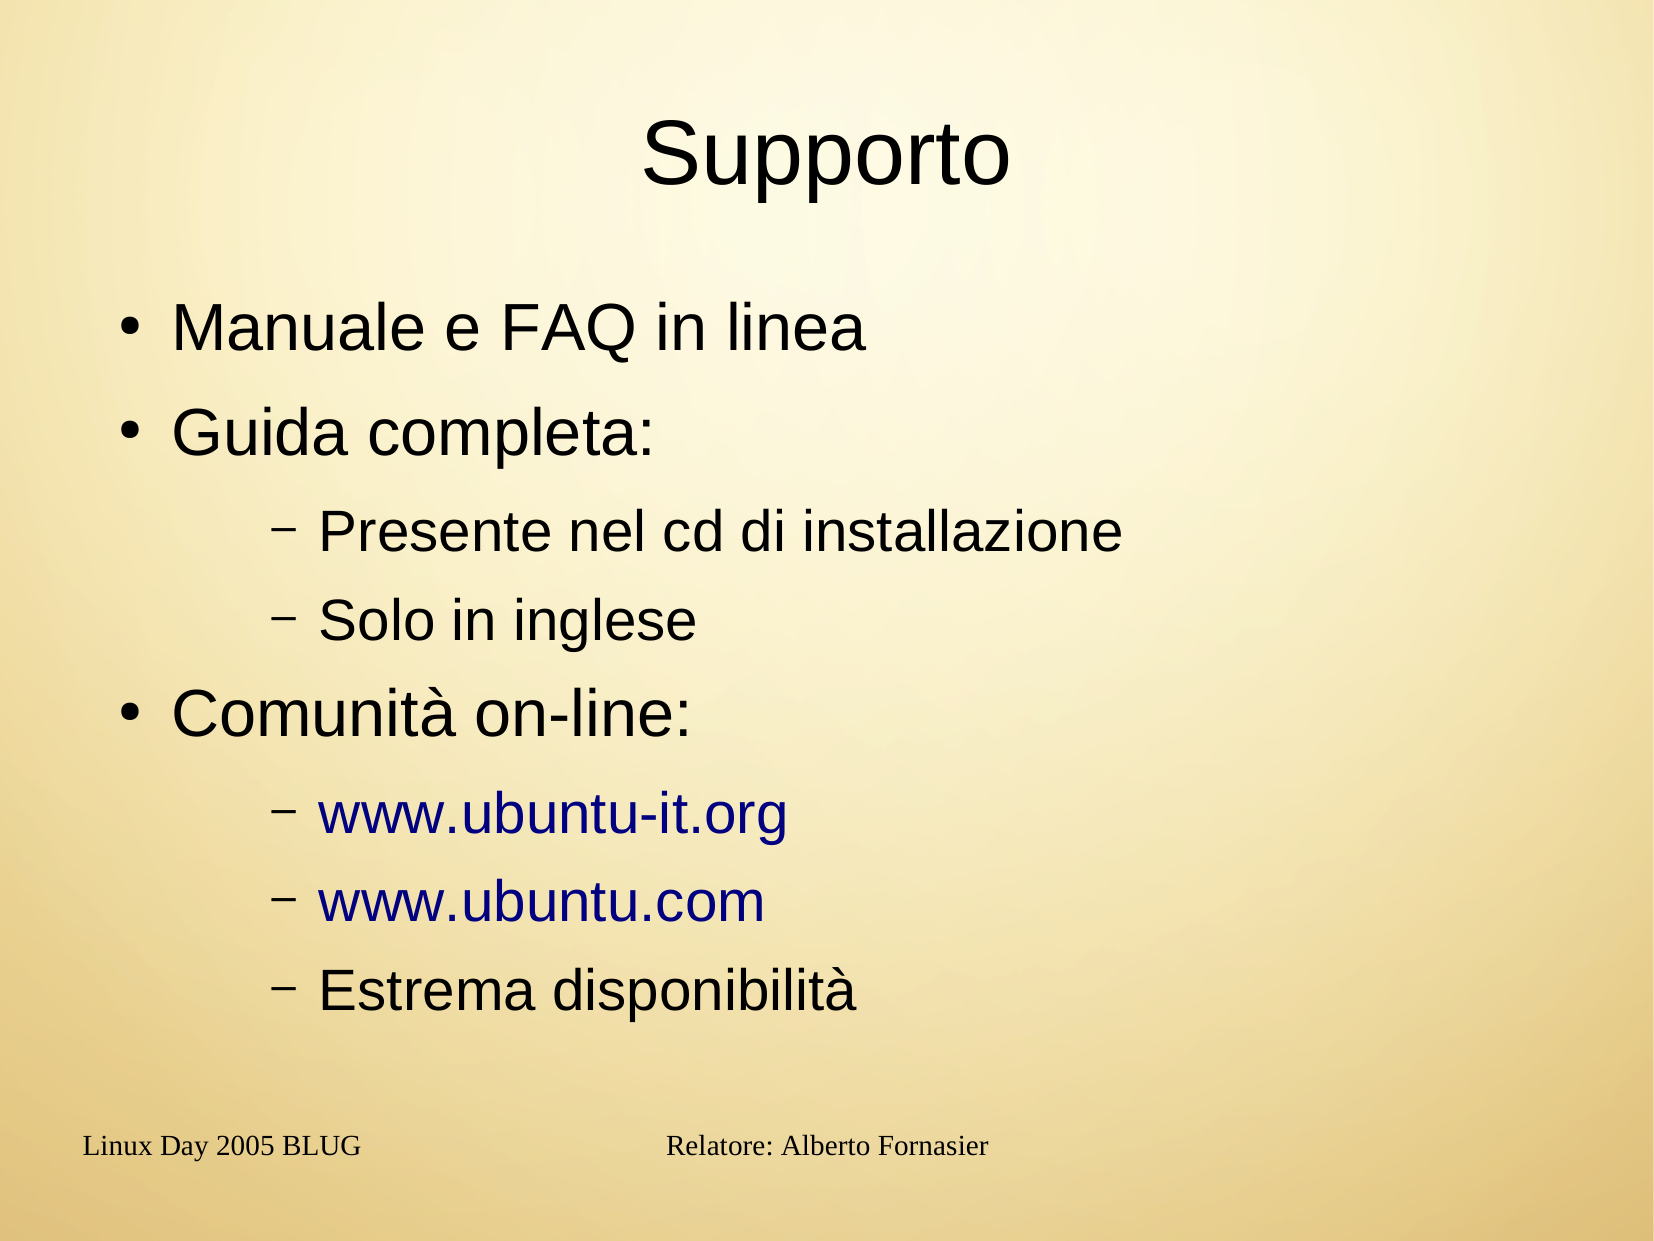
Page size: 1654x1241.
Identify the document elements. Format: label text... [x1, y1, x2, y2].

list Manuale e FAQ in linea Guida completa: Presente nel cd di installazione Solo in inglese Comunità on-line: www.ubuntu-it.org www.ubuntu.com Estrema disponibilità [82, 290, 1571, 1109]
title Supporto [82, 49, 1571, 257]
picture [0, 0, 1654, 1241]
